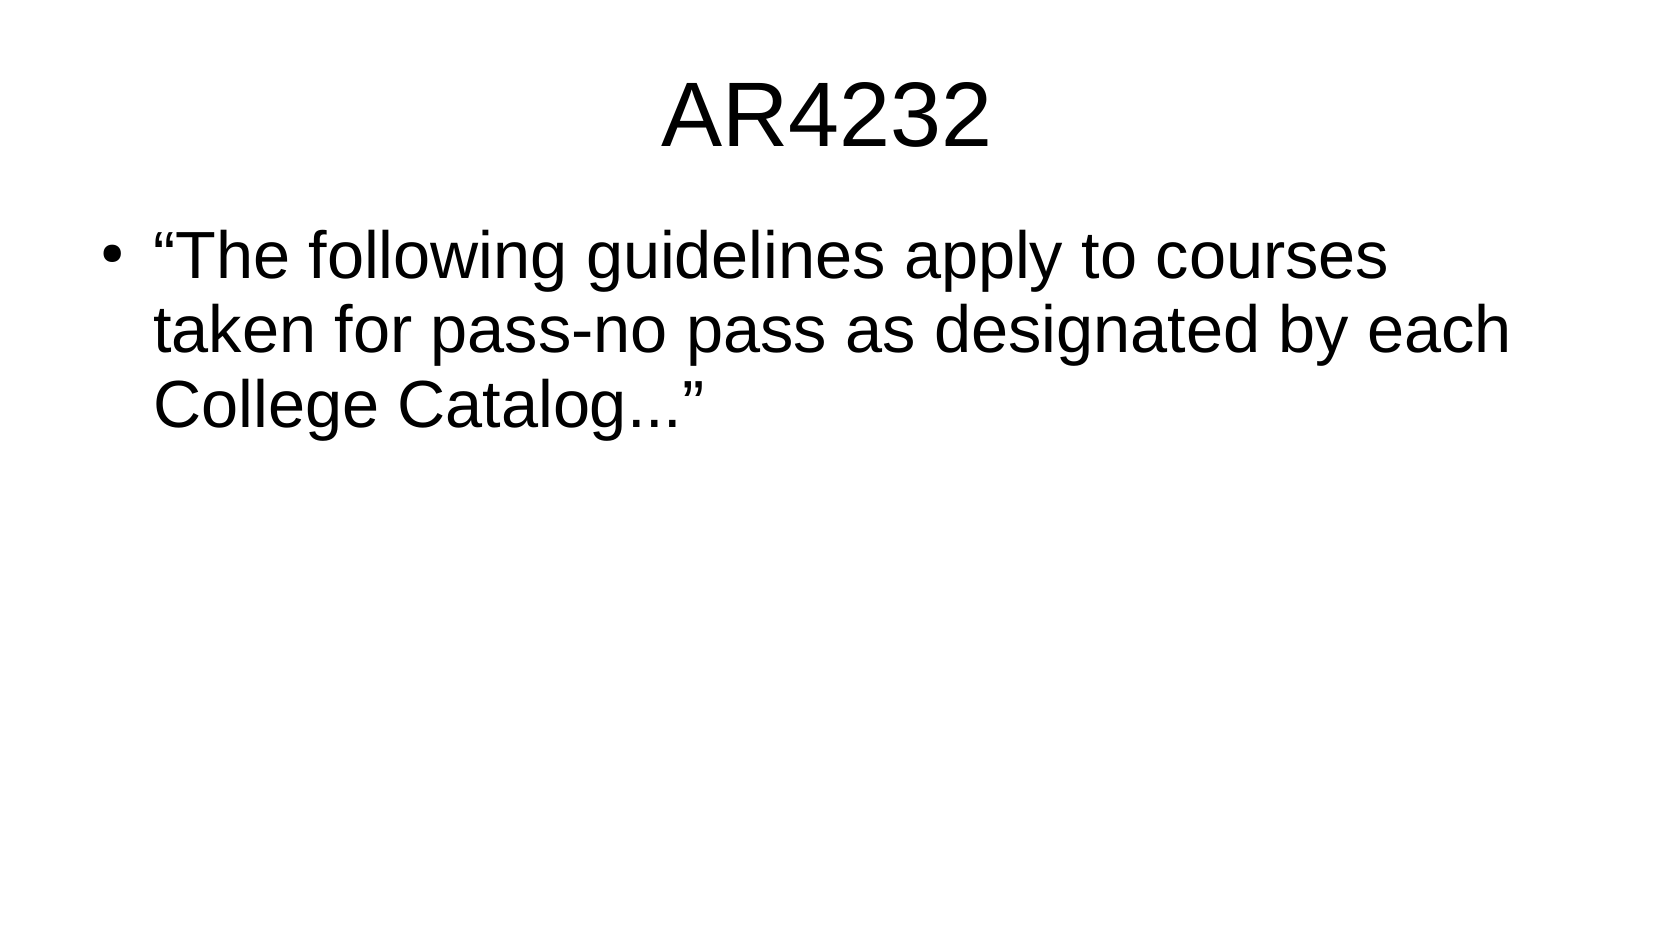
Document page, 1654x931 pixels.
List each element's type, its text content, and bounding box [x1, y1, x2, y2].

title AR4232 [82, 37, 1571, 193]
list “The following guidelines apply to courses taken for pass-no pass as designated by each College Catalog...” [82, 217, 1571, 758]
